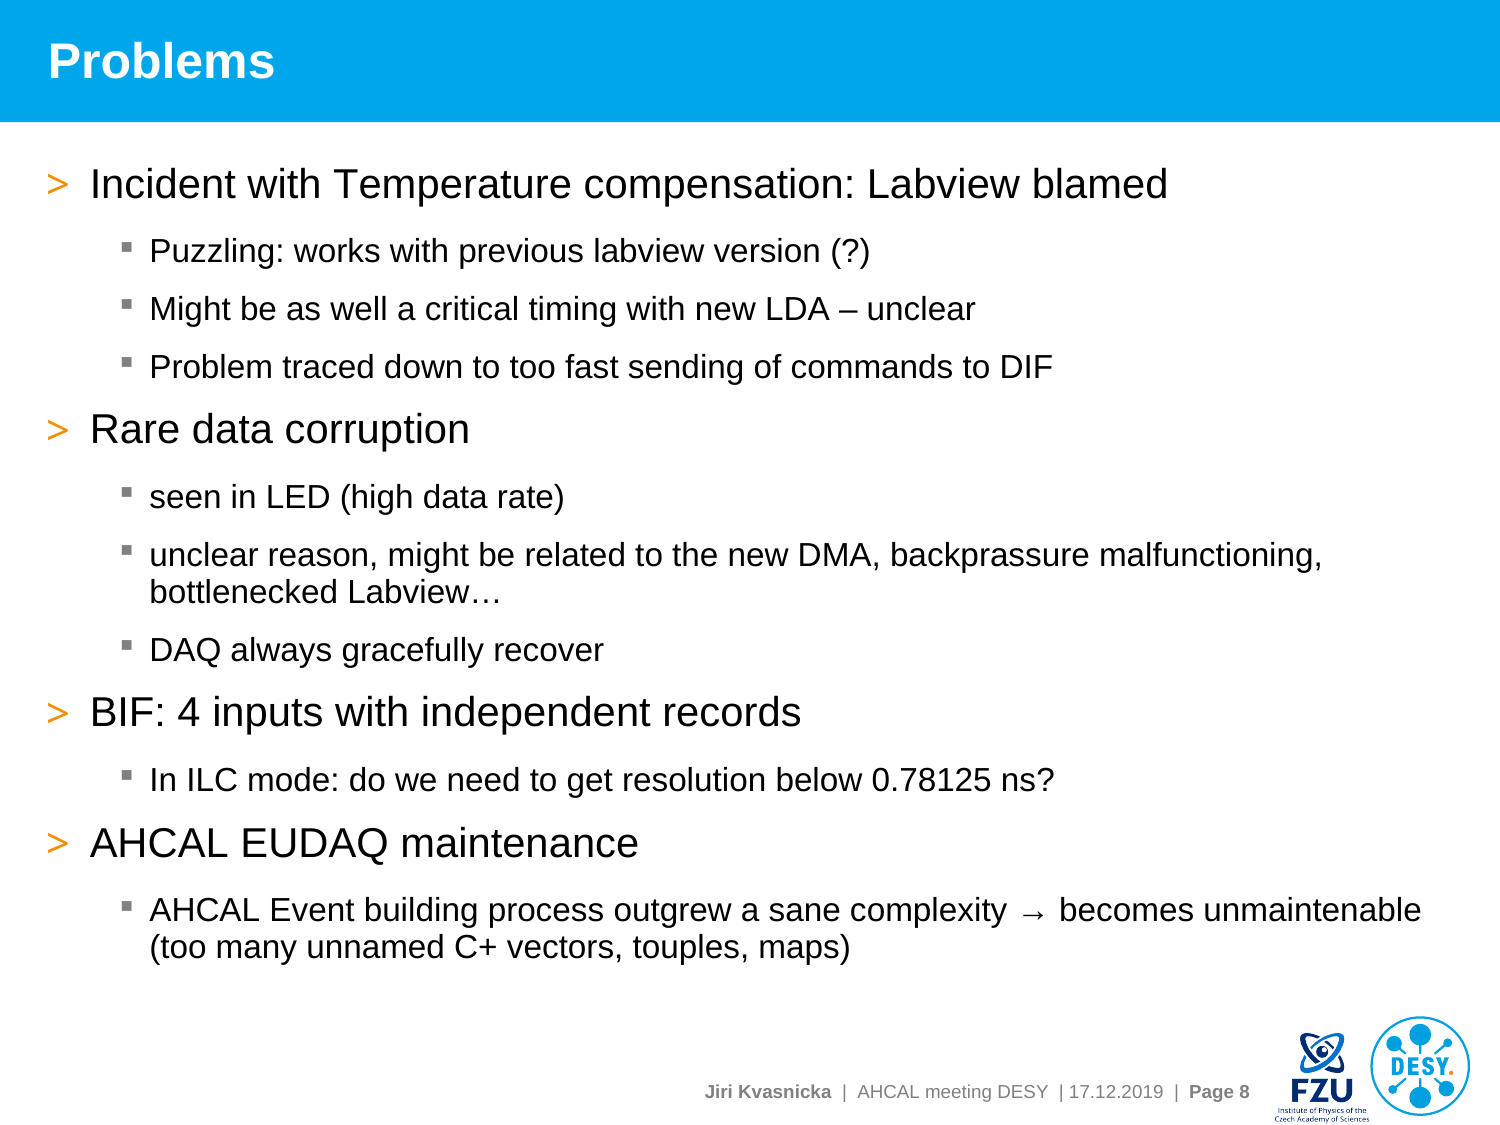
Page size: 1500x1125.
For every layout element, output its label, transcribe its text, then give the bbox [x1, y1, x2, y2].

list Incident with Temperature compensation: Labview blamed Puzzling: works with previous labview version (?) Might be as well a critical timing with new LDA – unclear Problem traced down to too fast sending of commands to DIF Rare data corruption seen in LED (high data rate) unclear reason, might be related to the new DMA, backprassure malfunctioning, bottlenecked Labview… DAQ always gracefully recover BIF: 4 inputs with independent records In ILC mode: do we need to get resolution below 0.78125 ns? AHCAL EUDAQ maintenance AHCAL Event building process outgrew a sane complexity → becomes unmaintenable (too many unnamed C+ vectors, touples, maps) [46, 160, 1444, 967]
title Problems [47, 16, 1446, 107]
picture [1269, 1027, 1375, 1125]
